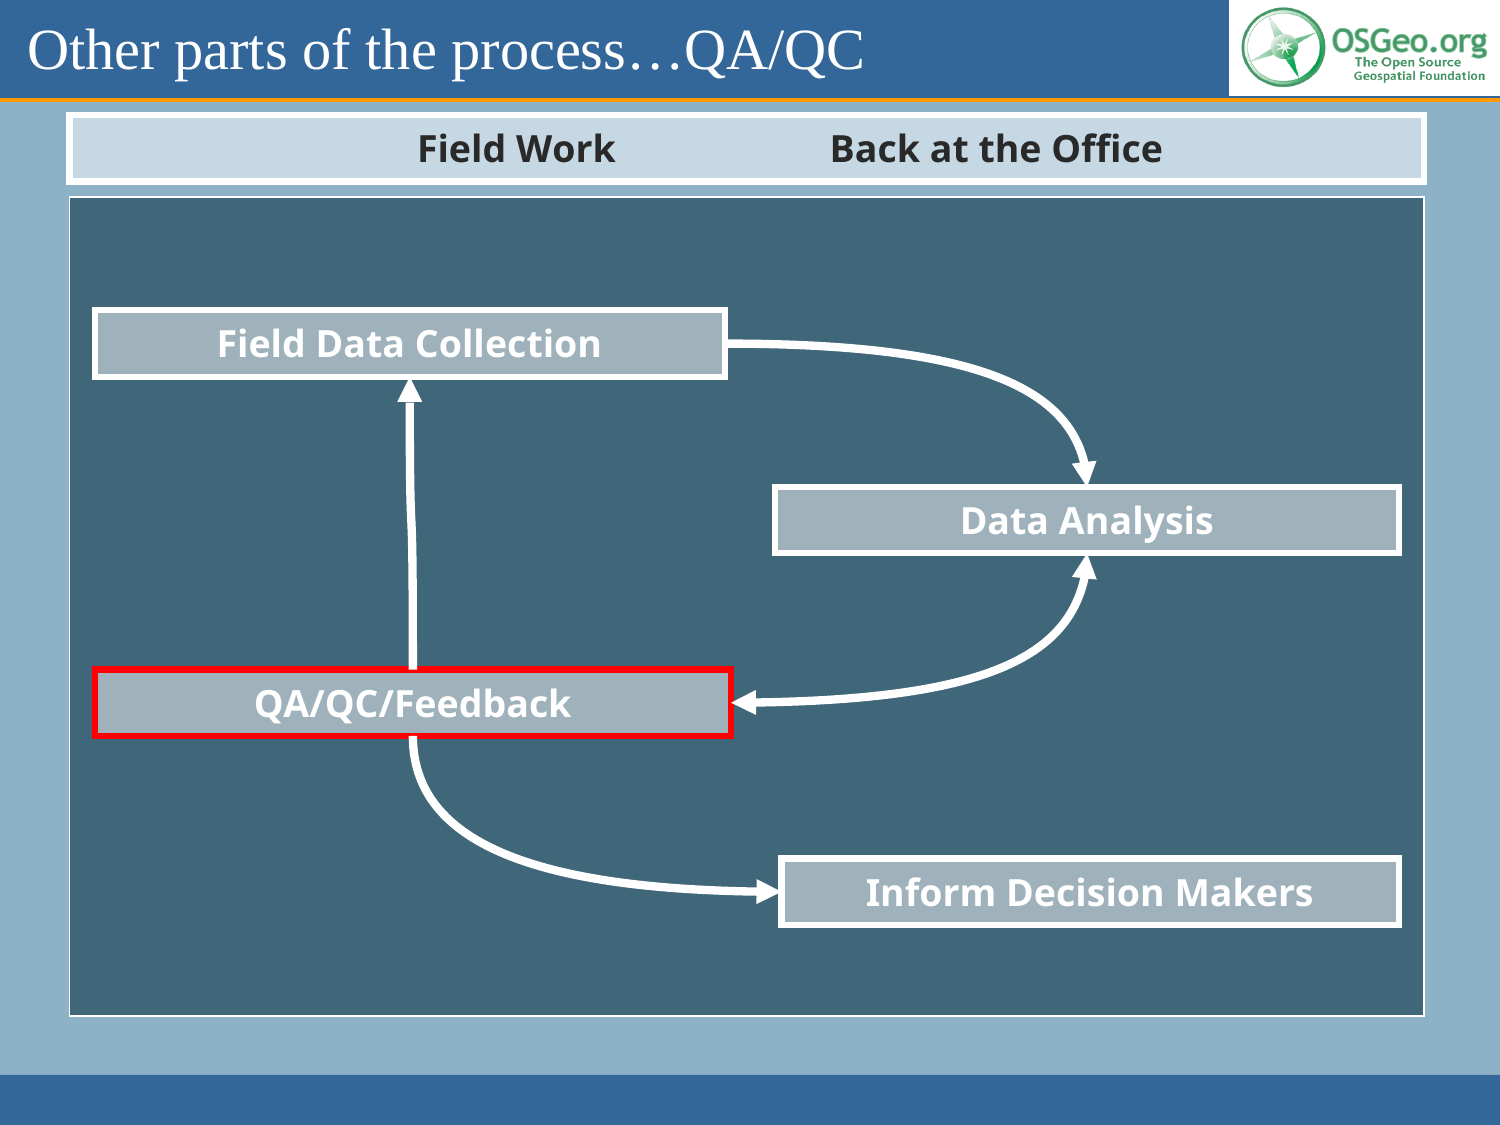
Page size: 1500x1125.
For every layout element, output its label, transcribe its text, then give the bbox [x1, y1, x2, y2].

title Other parts of the process…QA/QC [12, 0, 1091, 100]
text_box Field Work Back at the Office [69, 115, 1425, 182]
text_box Data Analysis [775, 486, 1399, 554]
text_box QA/QC/Feedback [94, 669, 731, 736]
text_box Field Data Collection [94, 310, 725, 377]
text_box [69, 197, 1425, 1017]
picture [1228, 0, 1500, 97]
text_box Inform Decision Makers [781, 858, 1399, 925]
